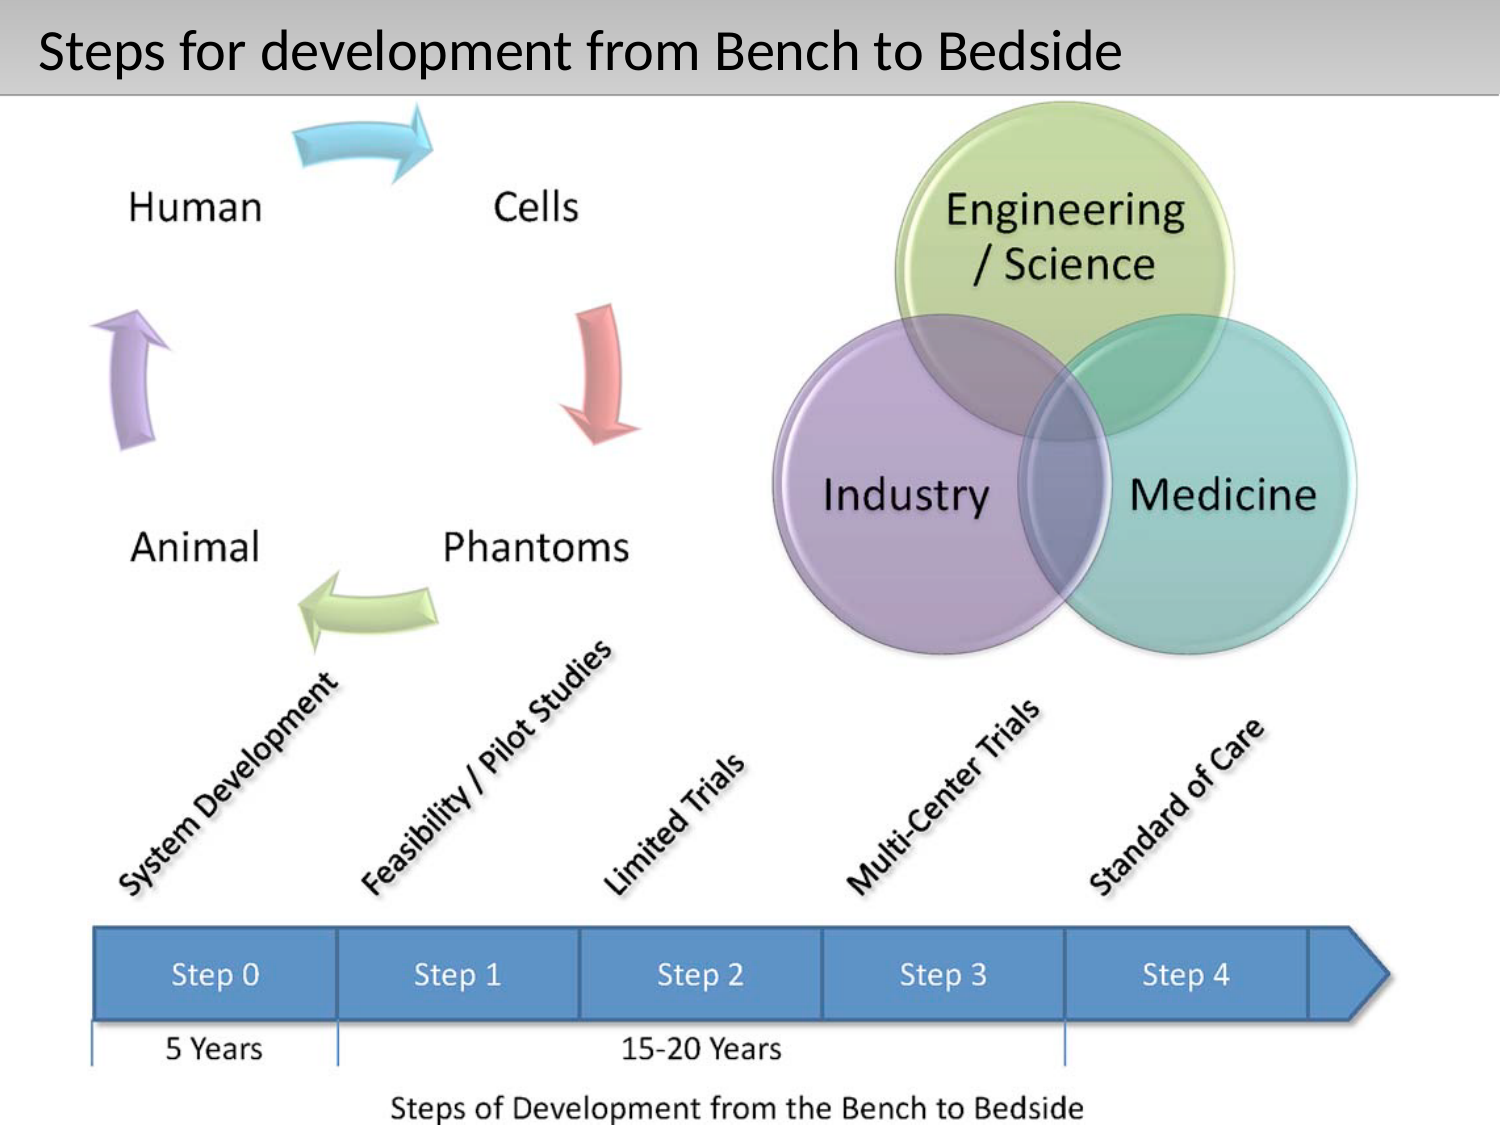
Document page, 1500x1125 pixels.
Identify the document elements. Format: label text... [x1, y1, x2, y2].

picture [87, 99, 1401, 1125]
title Steps for development from Bench to Bedside [23, 0, 1477, 94]
